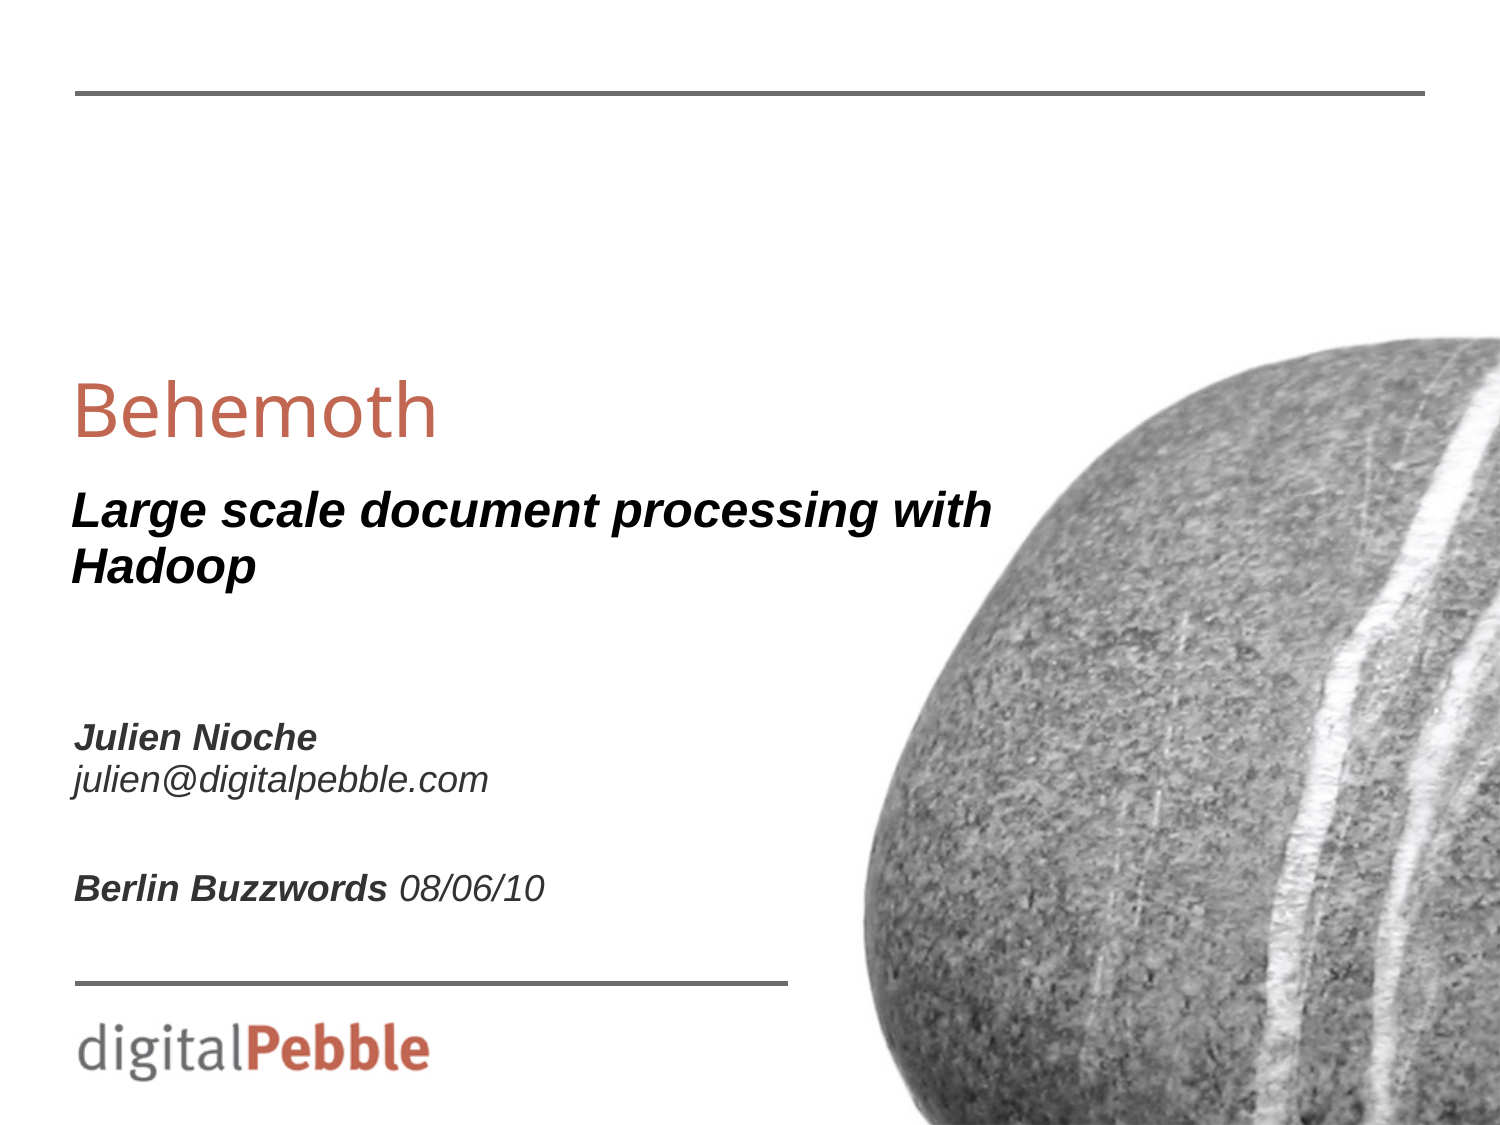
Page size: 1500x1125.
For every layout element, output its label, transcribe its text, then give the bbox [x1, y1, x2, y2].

picture [0, 0, 1500, 1125]
text_box Julien Nioche julien@digitalpebble.com Berlin Buzzwords 08/06/10 [59, 708, 798, 917]
title Behemoth [56, 349, 1369, 538]
subtitle Large scale document processing with Hadoop [56, 474, 1123, 663]
